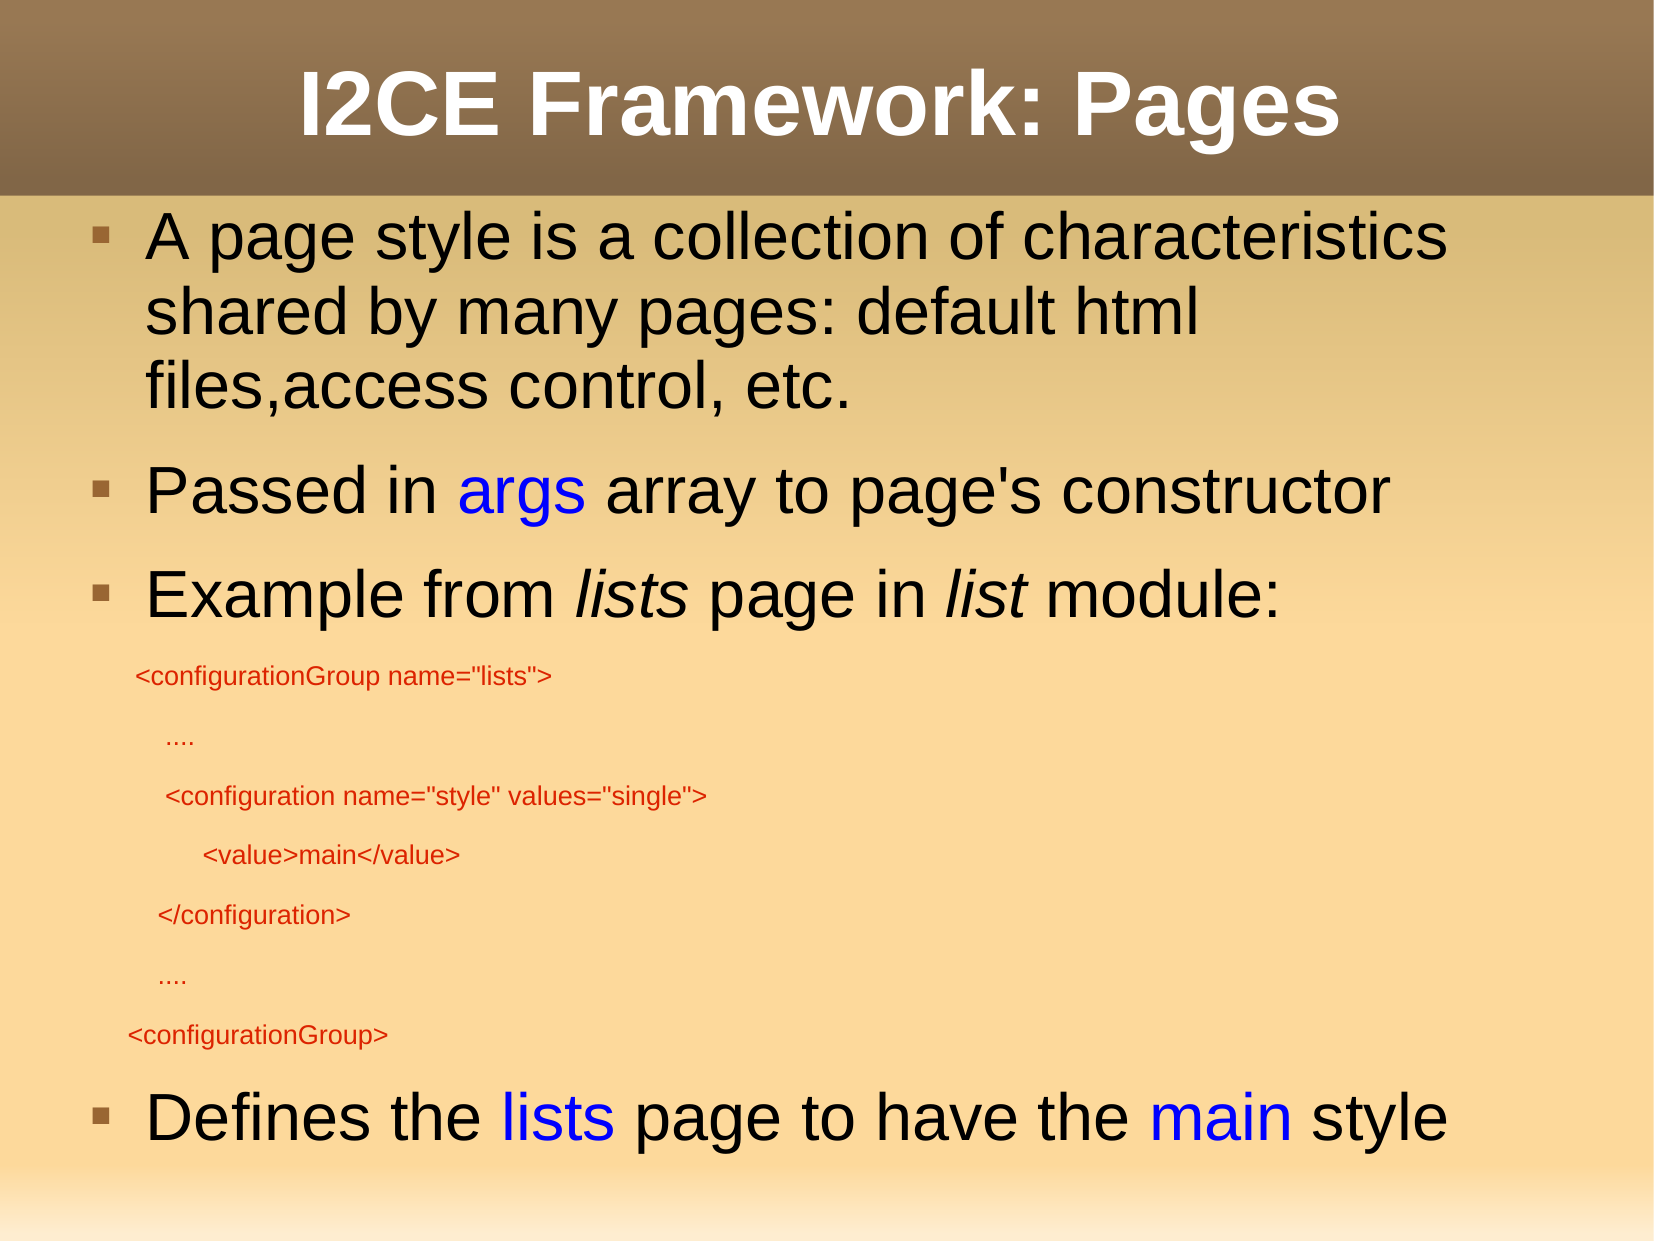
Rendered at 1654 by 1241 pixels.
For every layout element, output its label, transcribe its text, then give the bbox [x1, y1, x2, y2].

list A page style is a collection of characteristics shared by many pages: default html files,access control, etc. Passed in args array to page's constructor Example from lists page in list module: <configurationGroup name="lists"> .... <configuration name="style" values="single"> <value>main</value> </configuration> .... <configurationGroup> Defines the lists page to have the main style [75, 198, 1564, 1226]
title I2CE Framework: Pages [76, 0, 1565, 208]
picture [0, 0, 1654, 1241]
